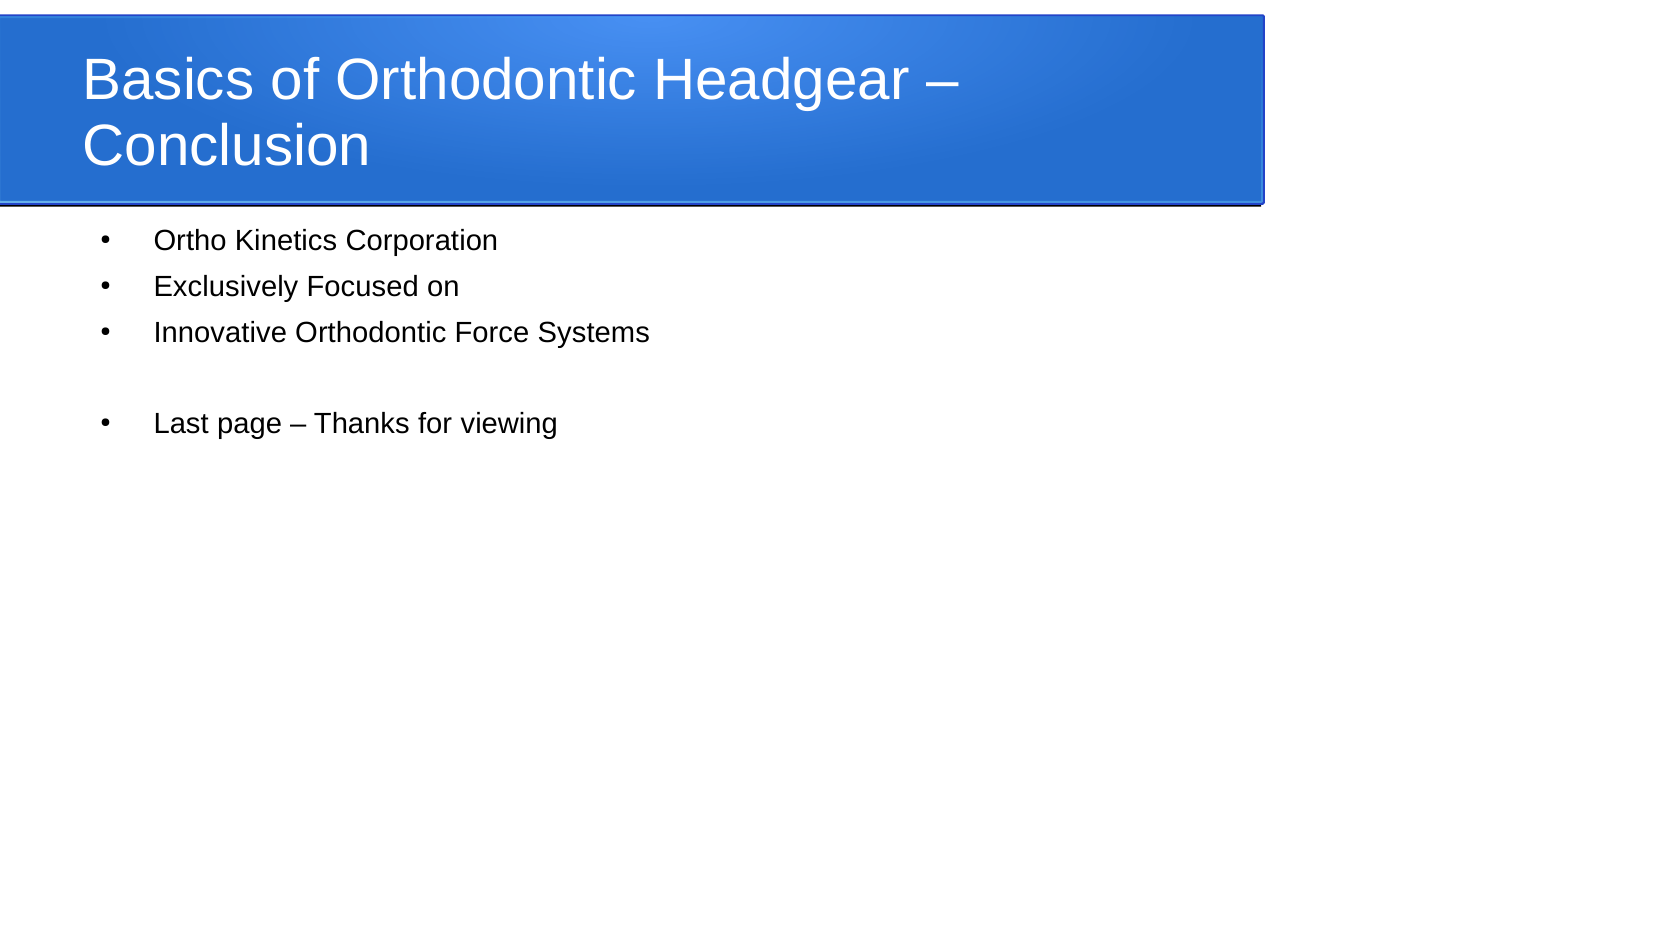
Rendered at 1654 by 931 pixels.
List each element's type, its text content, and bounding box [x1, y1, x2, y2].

title Basics of Orthodontic Headgear – Conclusion [82, 35, 1235, 189]
list Ortho Kinetics Corporation Exclusively Focused on Innovative Orthodontic Force Systems Last page – Thanks for viewing [82, 224, 1571, 764]
